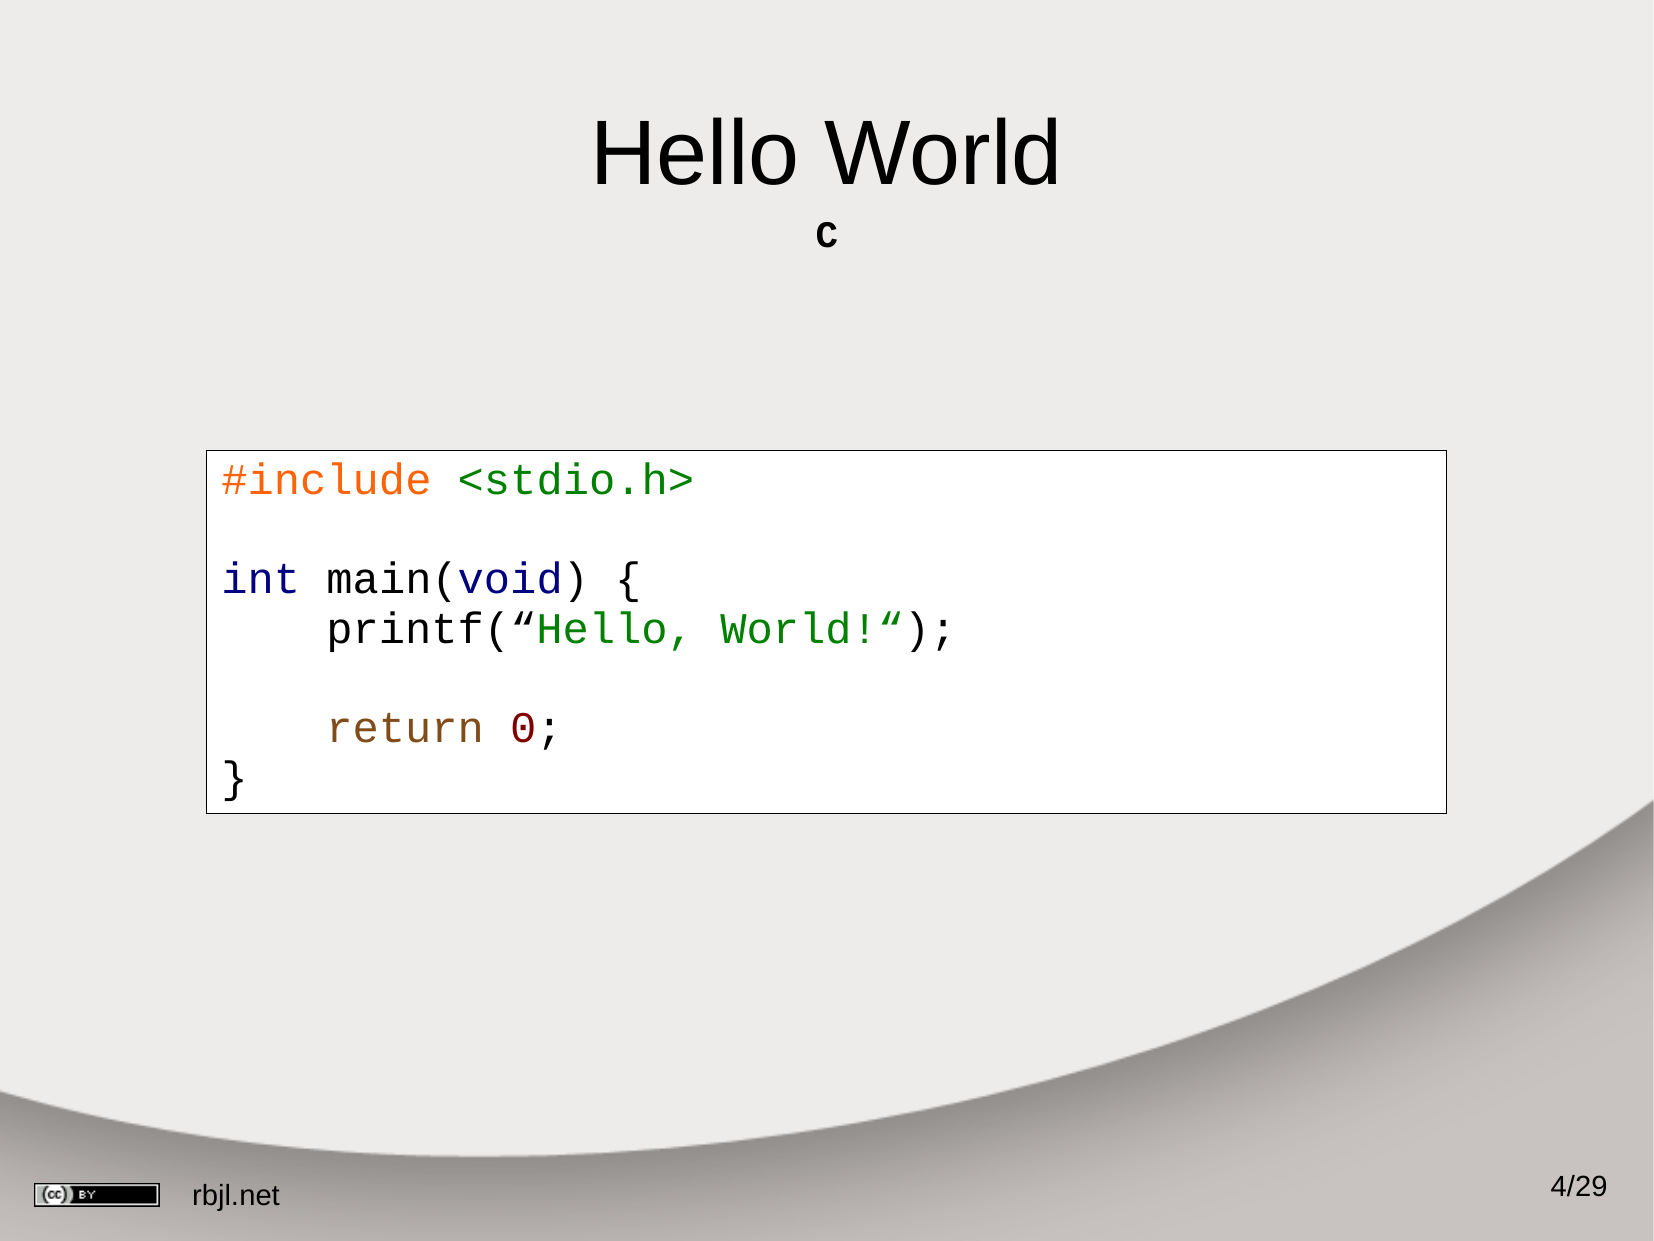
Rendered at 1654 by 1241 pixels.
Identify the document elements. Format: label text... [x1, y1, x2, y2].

text_box C [590, 208, 1063, 266]
text_box #include <stdio.h> int main(void) { printf(“Hello, World!“); return 0; } [206, 450, 1447, 814]
picture [0, 0, 1654, 1241]
title Hello World [82, 49, 1571, 257]
